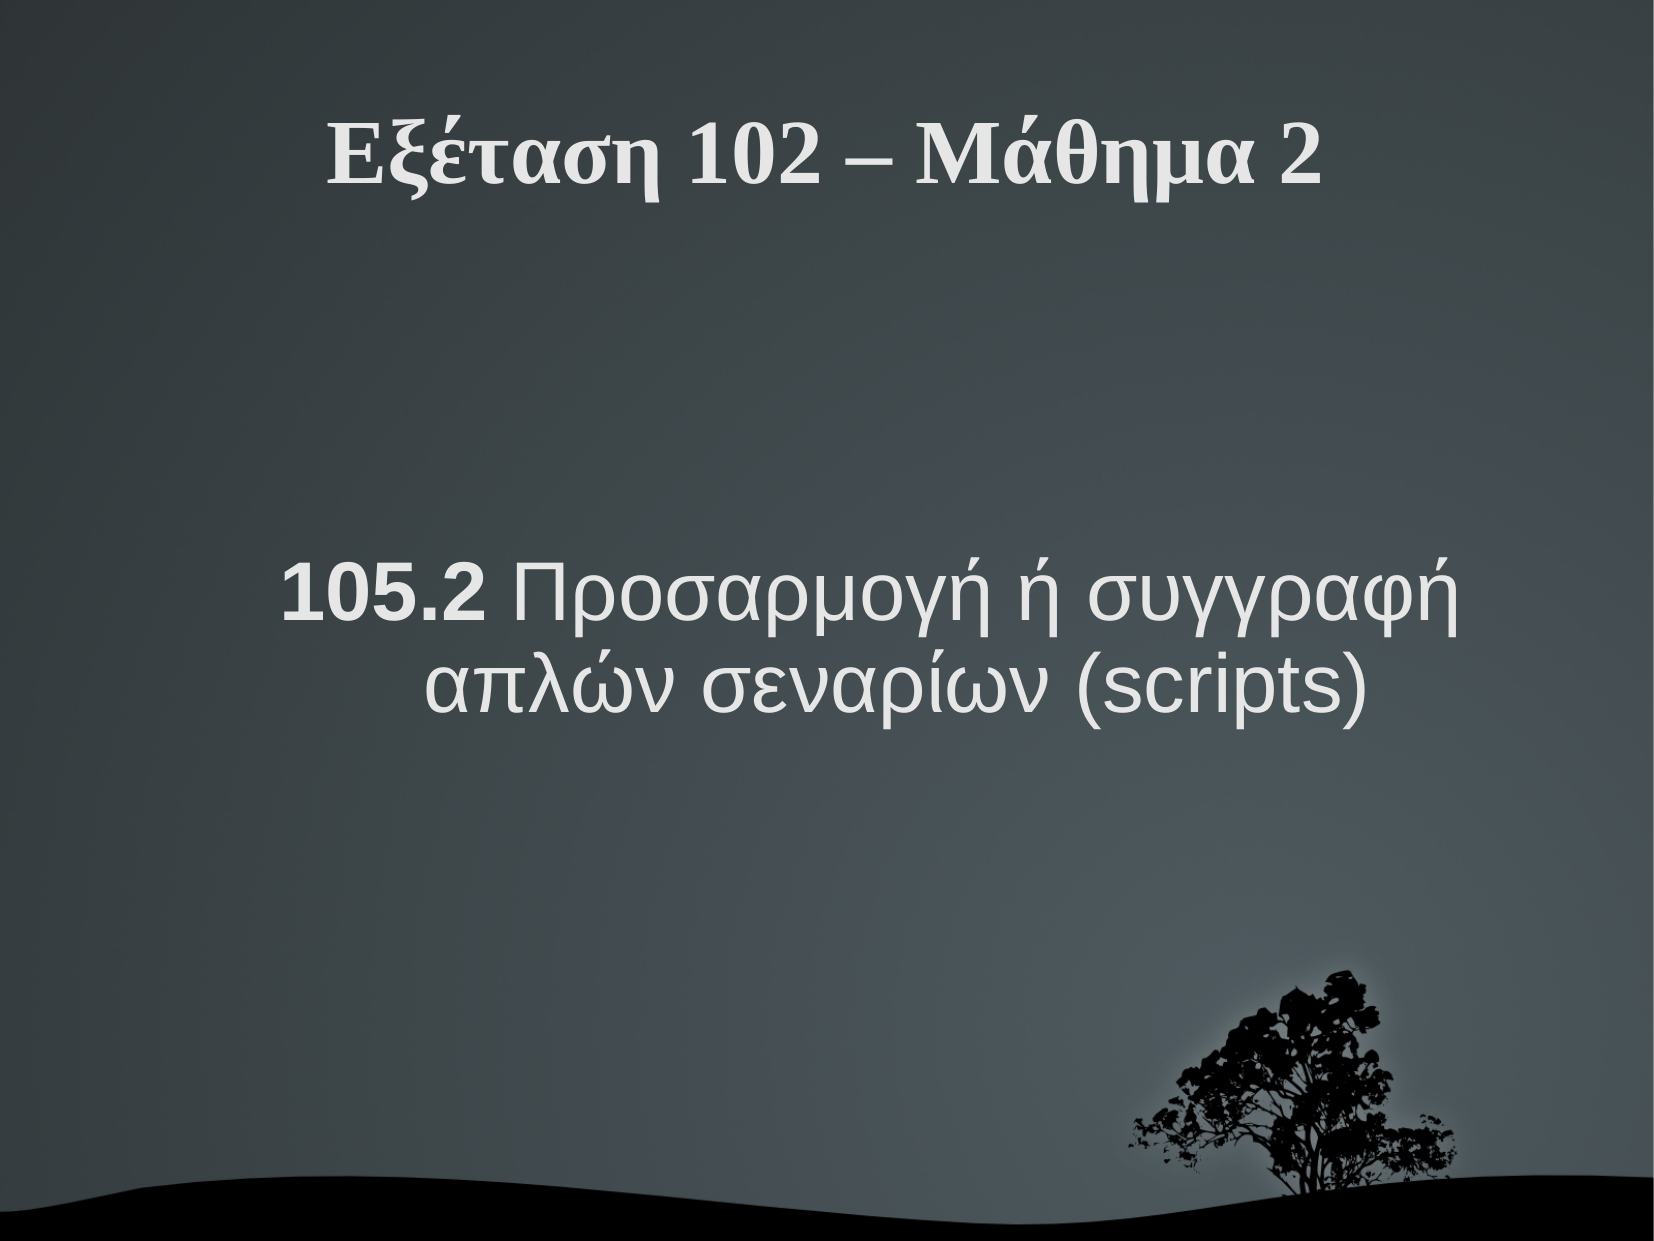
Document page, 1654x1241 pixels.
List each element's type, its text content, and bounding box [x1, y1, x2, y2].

title Εξέταση 102 – Μάθημα 2 [82, 49, 1571, 257]
picture [0, 0, 1654, 1241]
list 105.2 Προσαρμογή ή συγγραφή απλών σεναρίων (scripts) [82, 290, 1571, 1109]
